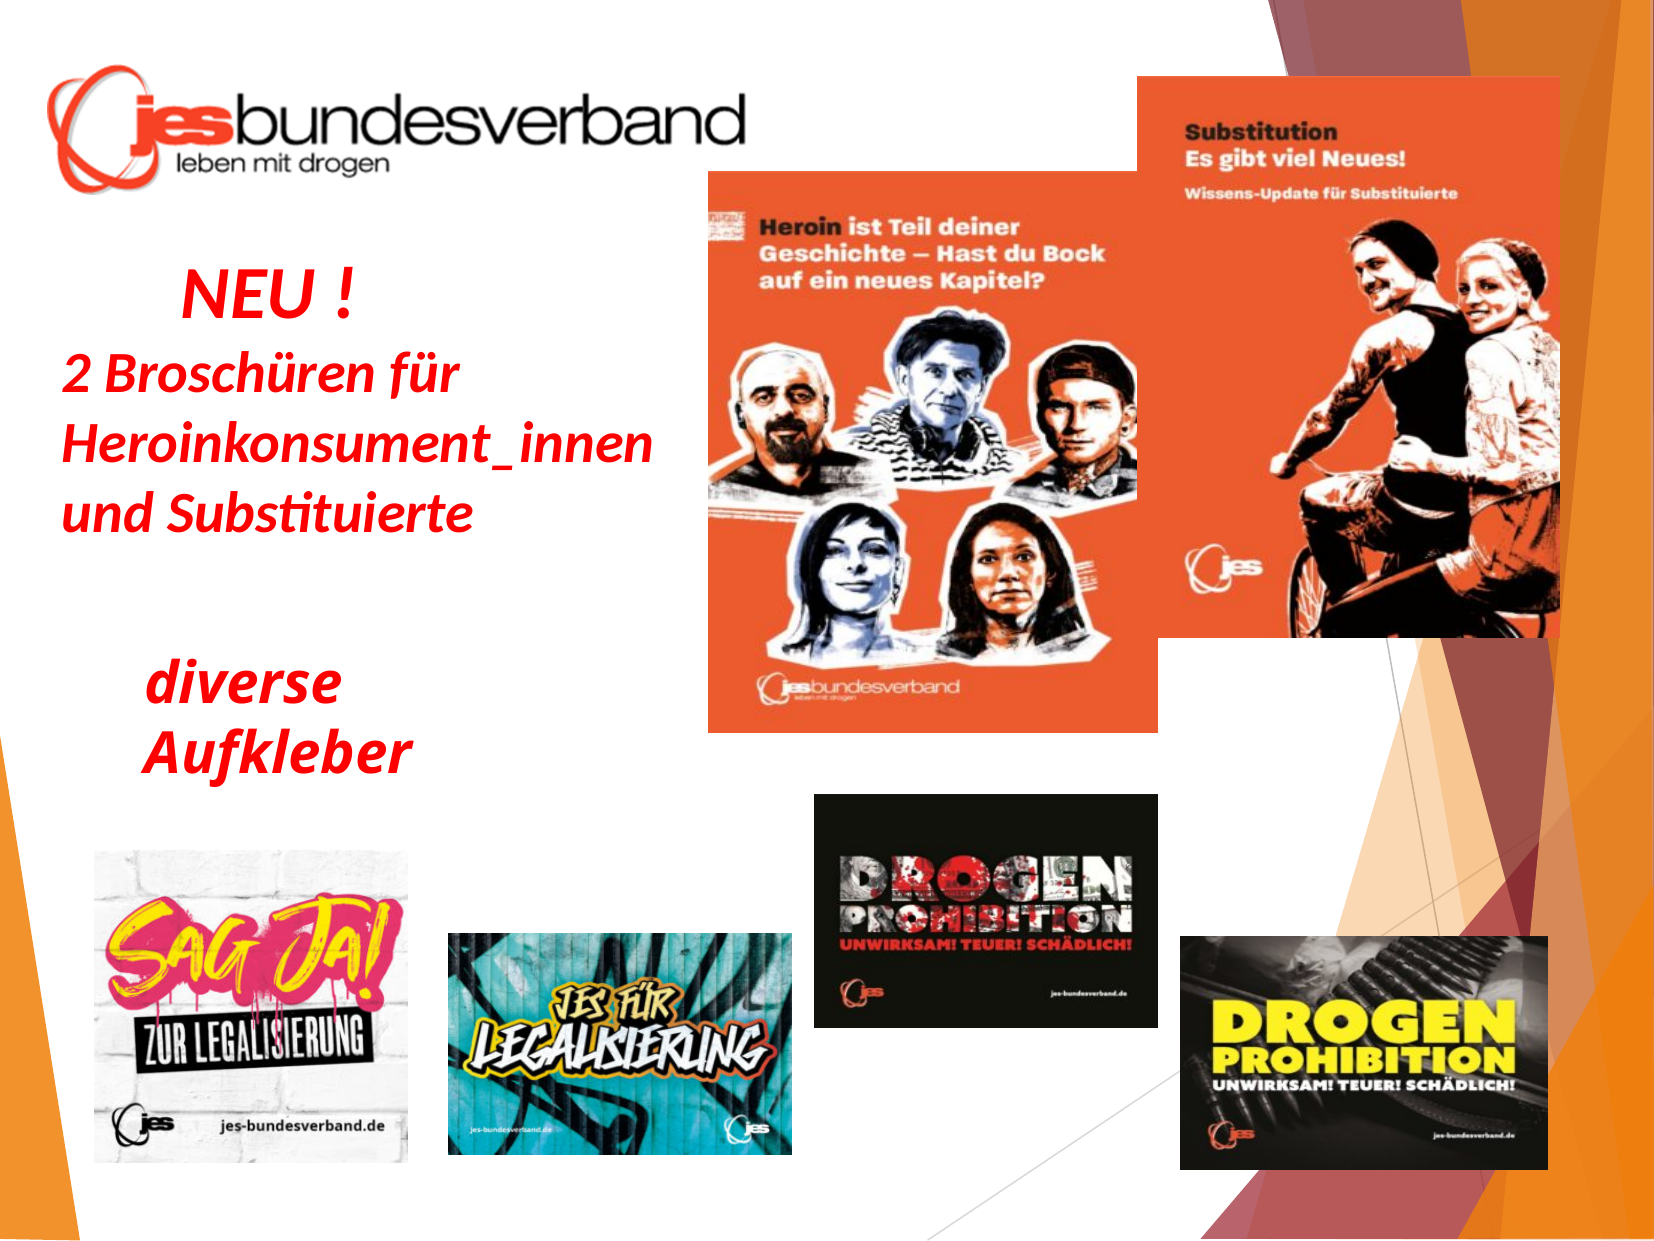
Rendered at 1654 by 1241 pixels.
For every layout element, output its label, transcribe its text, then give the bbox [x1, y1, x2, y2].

picture [94, 850, 408, 1164]
picture [448, 933, 792, 1155]
picture [1180, 936, 1548, 1170]
text_box diverse Aufkleber [129, 637, 609, 794]
text_box NEU ! 2 Broschüren für Heroinkonsument_innen und Substituierte [47, 236, 708, 552]
picture [47, 64, 1560, 733]
picture [814, 794, 1158, 1028]
